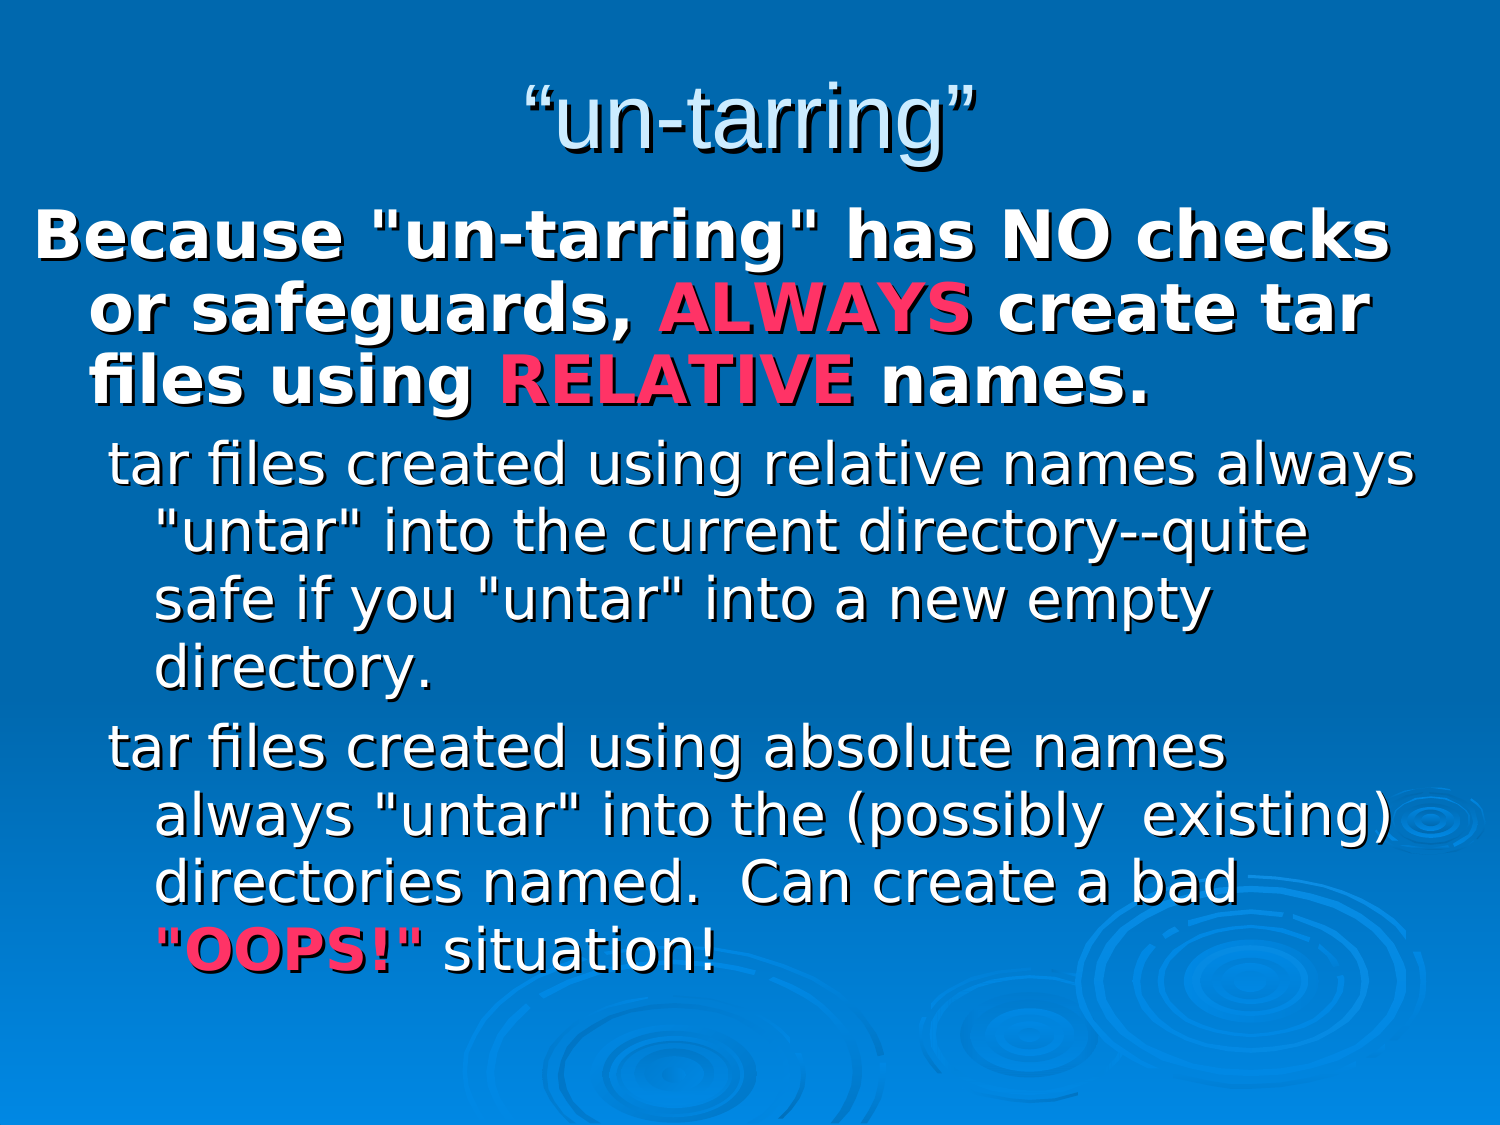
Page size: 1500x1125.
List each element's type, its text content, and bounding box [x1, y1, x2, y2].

title “un-tarring” [75, 45, 1426, 193]
list Because "un-tarring" has NO checks or safeguards, ALWAYS create tar files using RELATIVE names. tar files created using relative names always "untar" into the current directory--quite safe if you "untar" into a new empty directory. tar files created using absolute names always "untar" into the (possibly existing) directories named. Can create a bad "OOPS!" situation! [17, 193, 1455, 1071]
